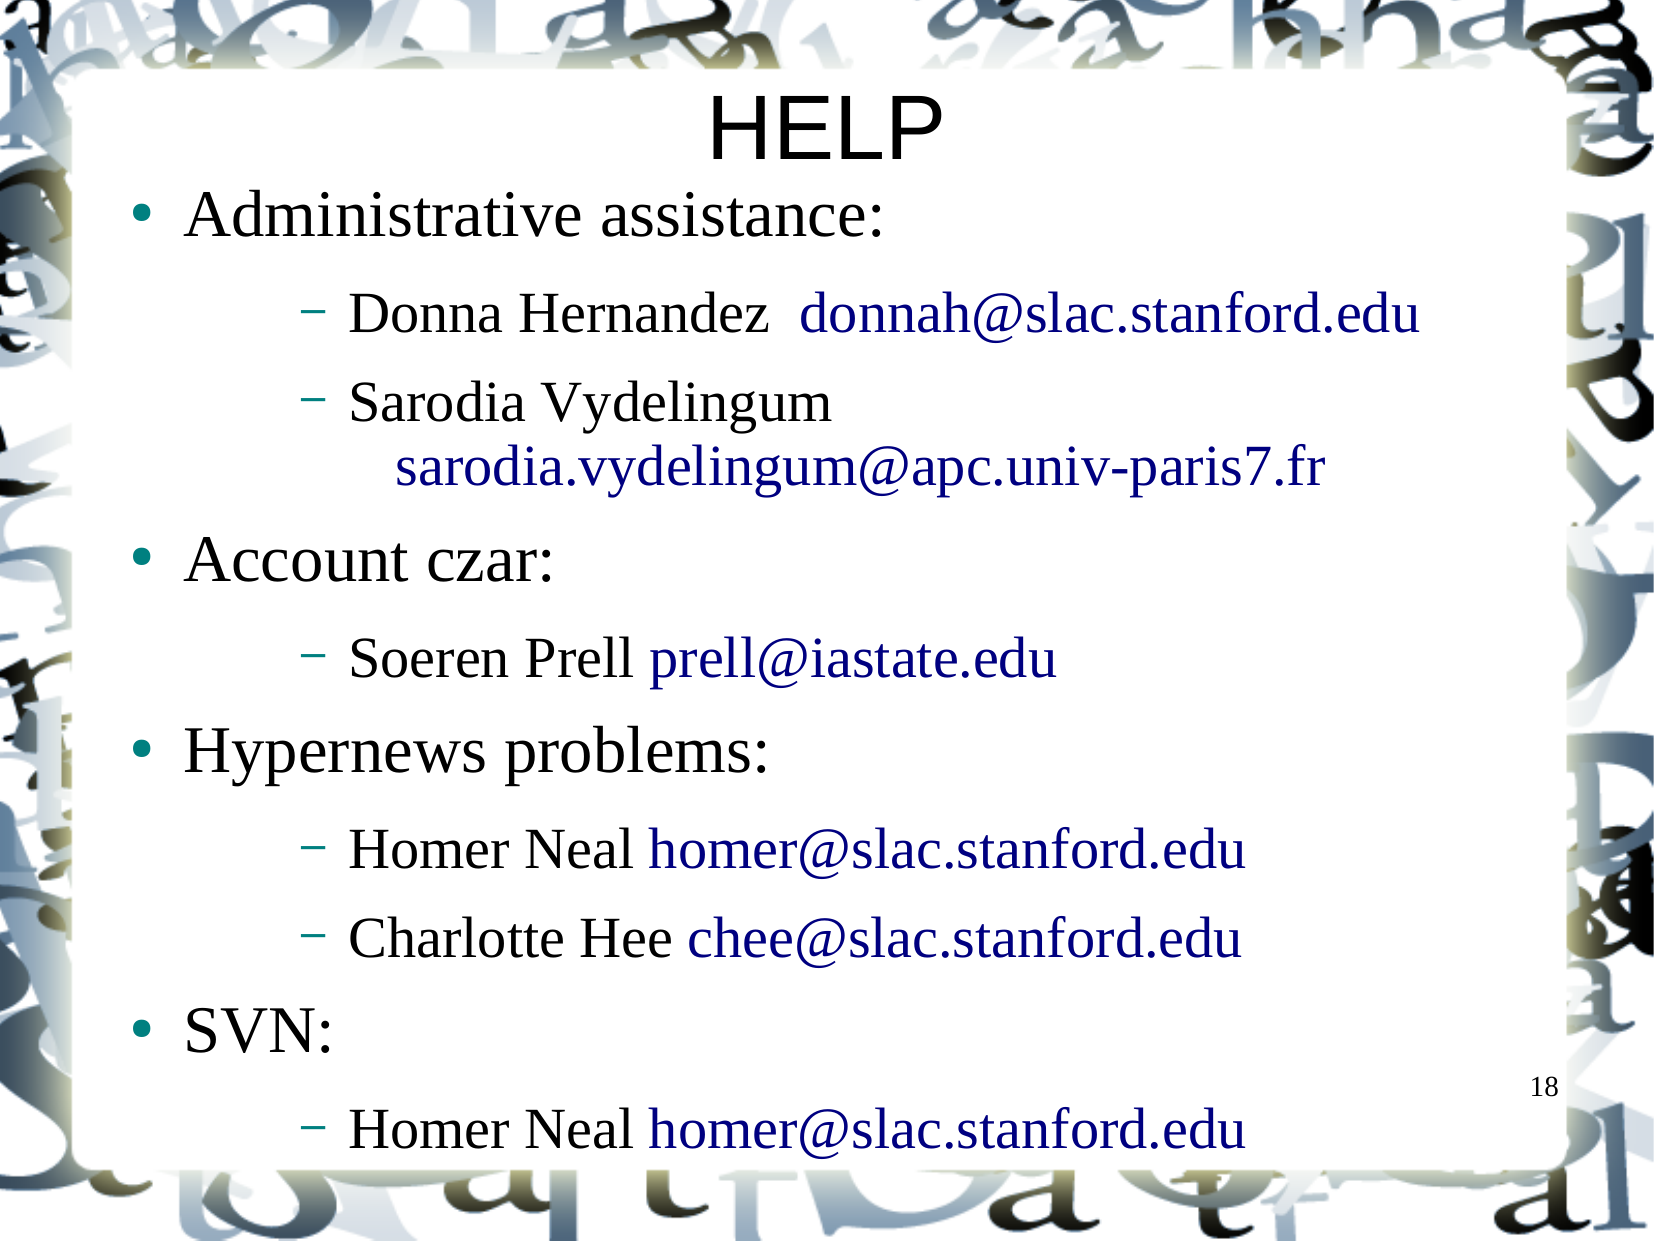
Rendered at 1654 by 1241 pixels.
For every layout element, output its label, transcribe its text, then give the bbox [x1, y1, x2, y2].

picture [0, 0, 1654, 1241]
list Administrative assistance: Donna Hernandez donnah@slac.stanford.edu Sarodia Vydelingum sarodia.vydelingum@apc.univ-paris7.fr Account czar: Soeren Prell prell@iastate.edu Hypernews problems: Homer Neal homer@slac.stanford.edu Charlotte Hee chee@slac.stanford.edu SVN: Homer Neal homer@slac.stanford.edu [112, 177, 1536, 1169]
title HELP [82, 76, 1571, 180]
